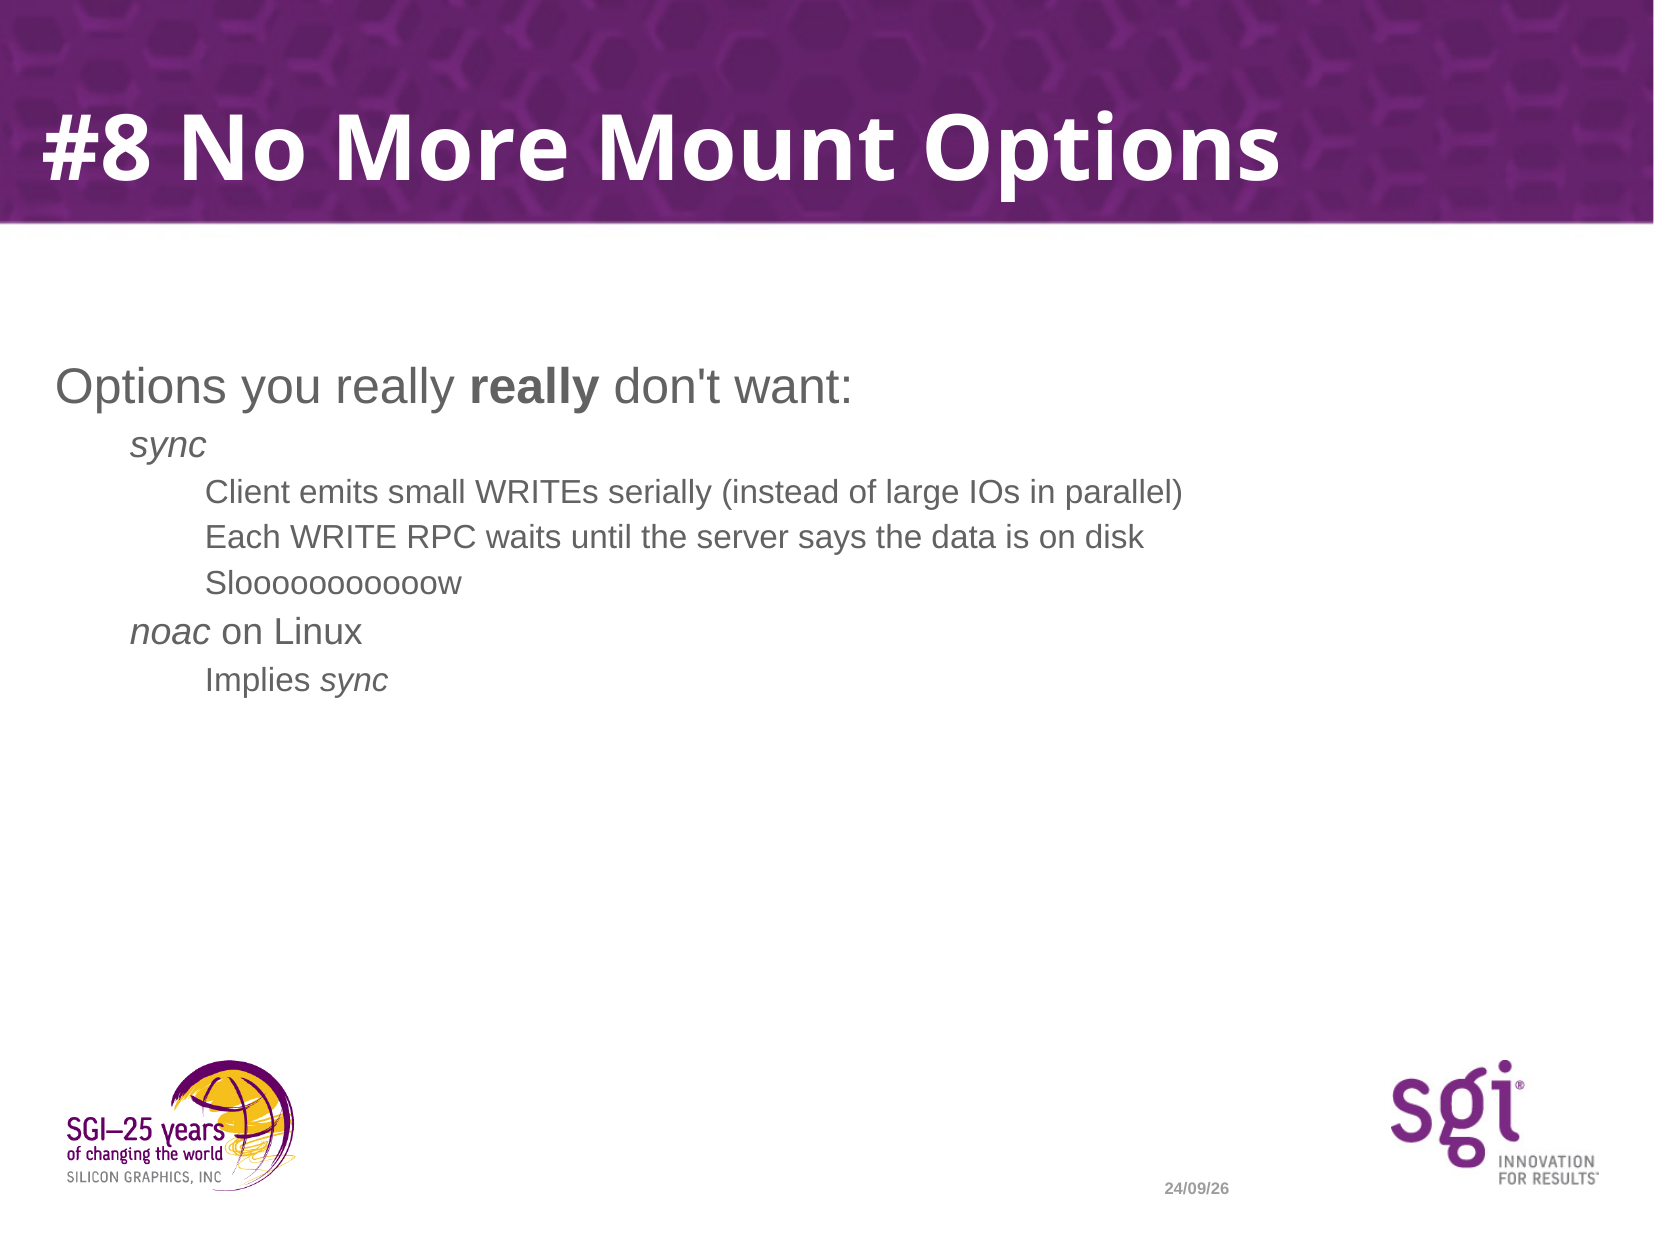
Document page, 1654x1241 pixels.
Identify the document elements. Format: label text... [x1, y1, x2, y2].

list Options you really really don't want: sync Client emits small WRITEs serially (instead of large IOs in parallel) Each WRITE RPC waits until the server says the data is on disk Slooooooooooow noac on Linux Implies sync [55, 358, 1461, 937]
title #8 No More Mount Options [41, 48, 1447, 241]
picture [0, 0, 1654, 1194]
